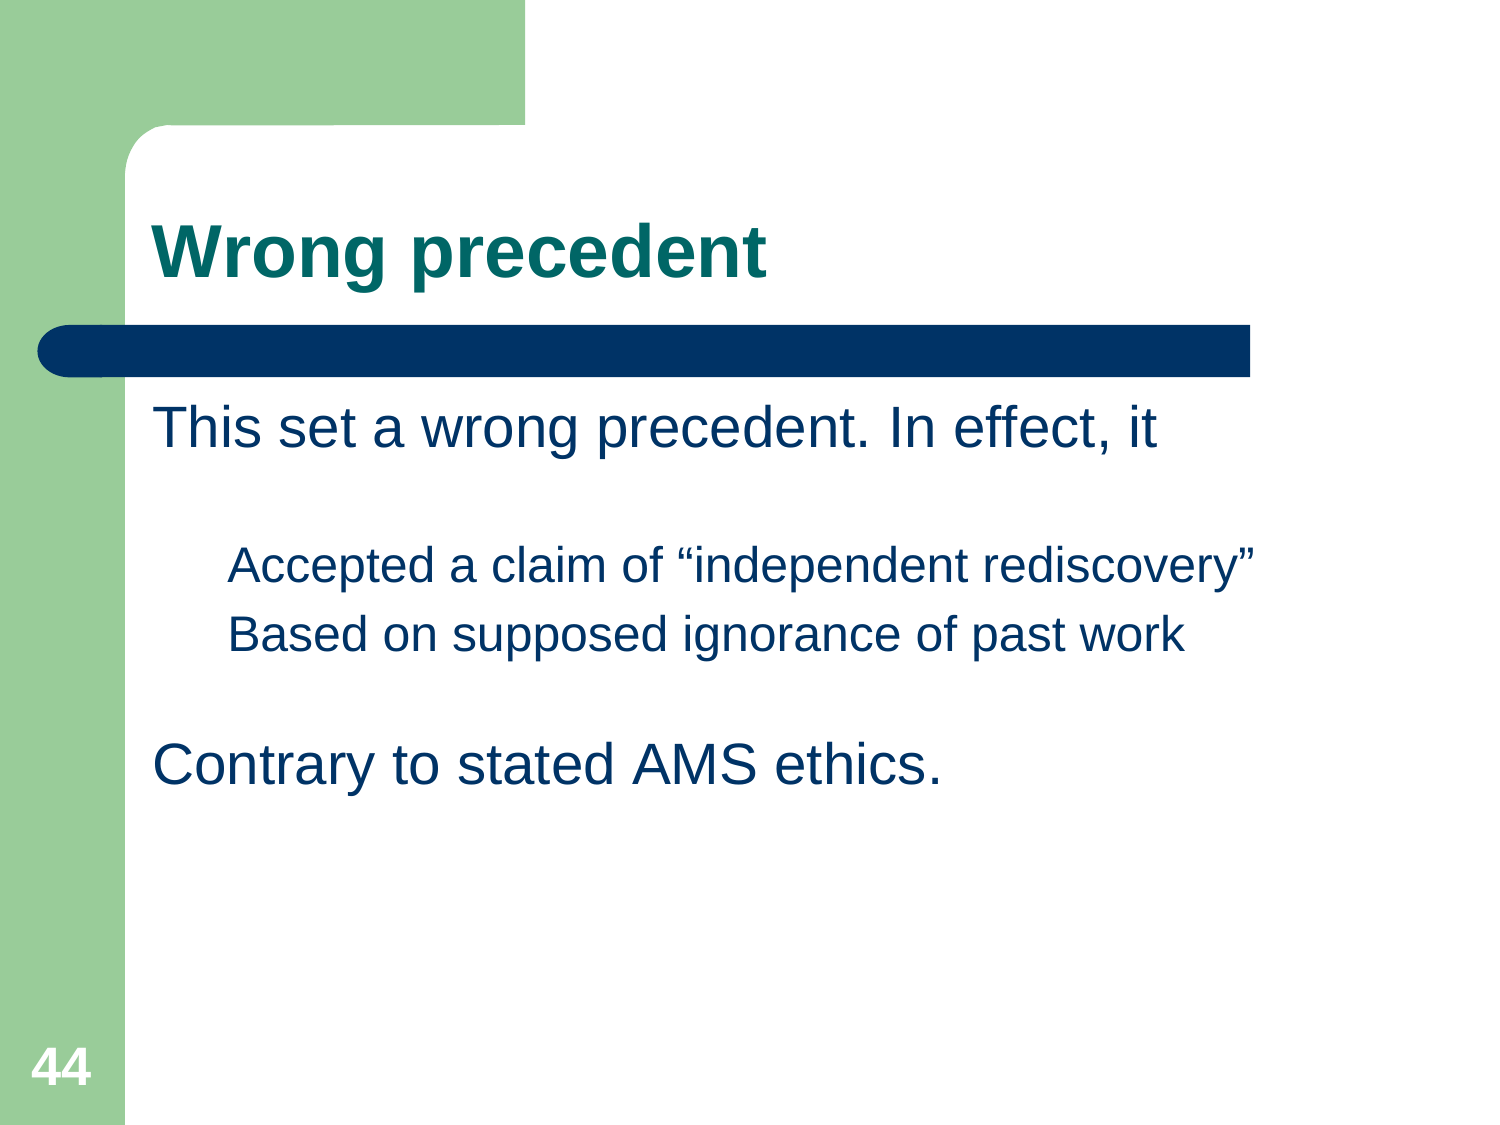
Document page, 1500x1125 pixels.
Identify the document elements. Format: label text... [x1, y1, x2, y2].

title Wrong precedent [136, 136, 1414, 301]
list This set a wrong precedent. In effect, it Accepted a claim of “independent rediscovery” Based on supposed ignorance of past work Contrary to stated AMS ethics. [137, 387, 1400, 999]
